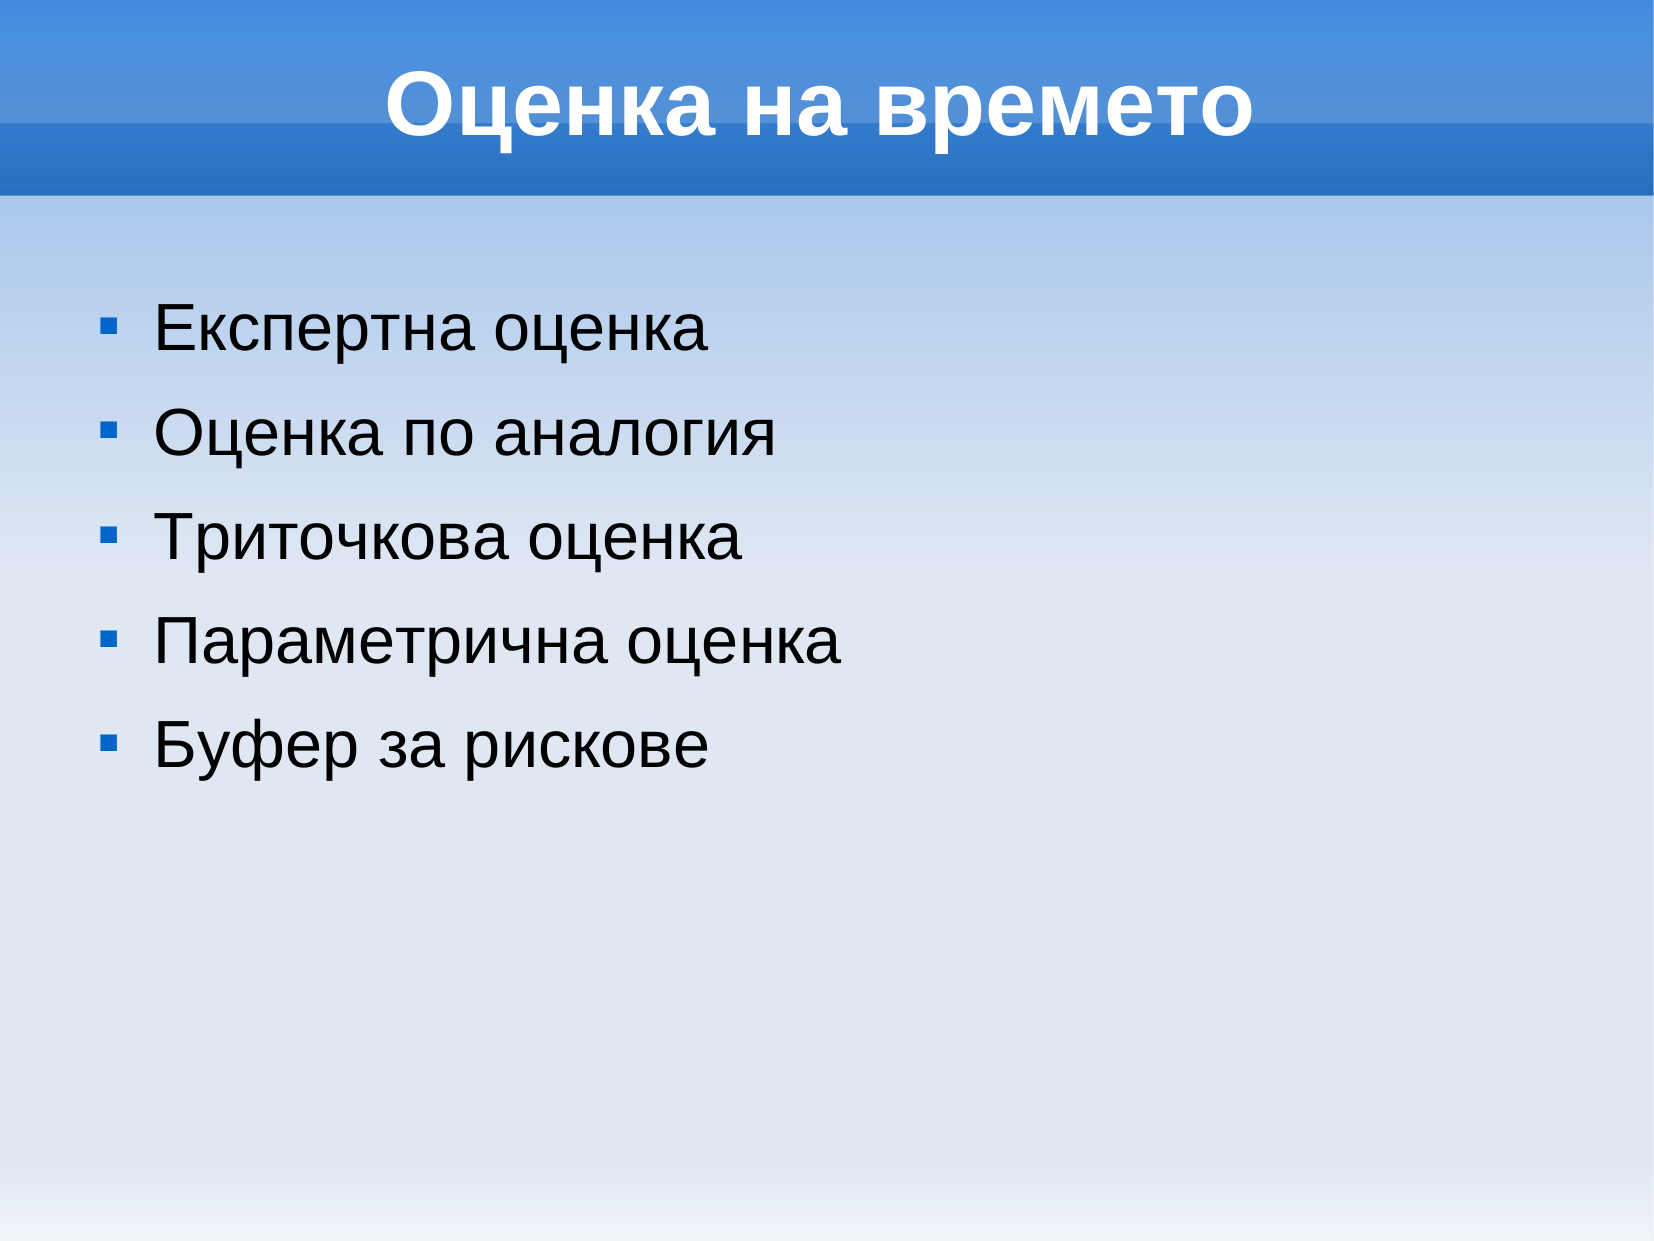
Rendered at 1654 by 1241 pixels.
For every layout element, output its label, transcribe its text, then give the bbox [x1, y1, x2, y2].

picture [0, 0, 1654, 1241]
list Експертна оценка Оценка по аналогия Триточкова оценка Параметрична оценка Буфер за рискове [82, 290, 1571, 1094]
title Оценка на времето [76, 7, 1565, 200]
